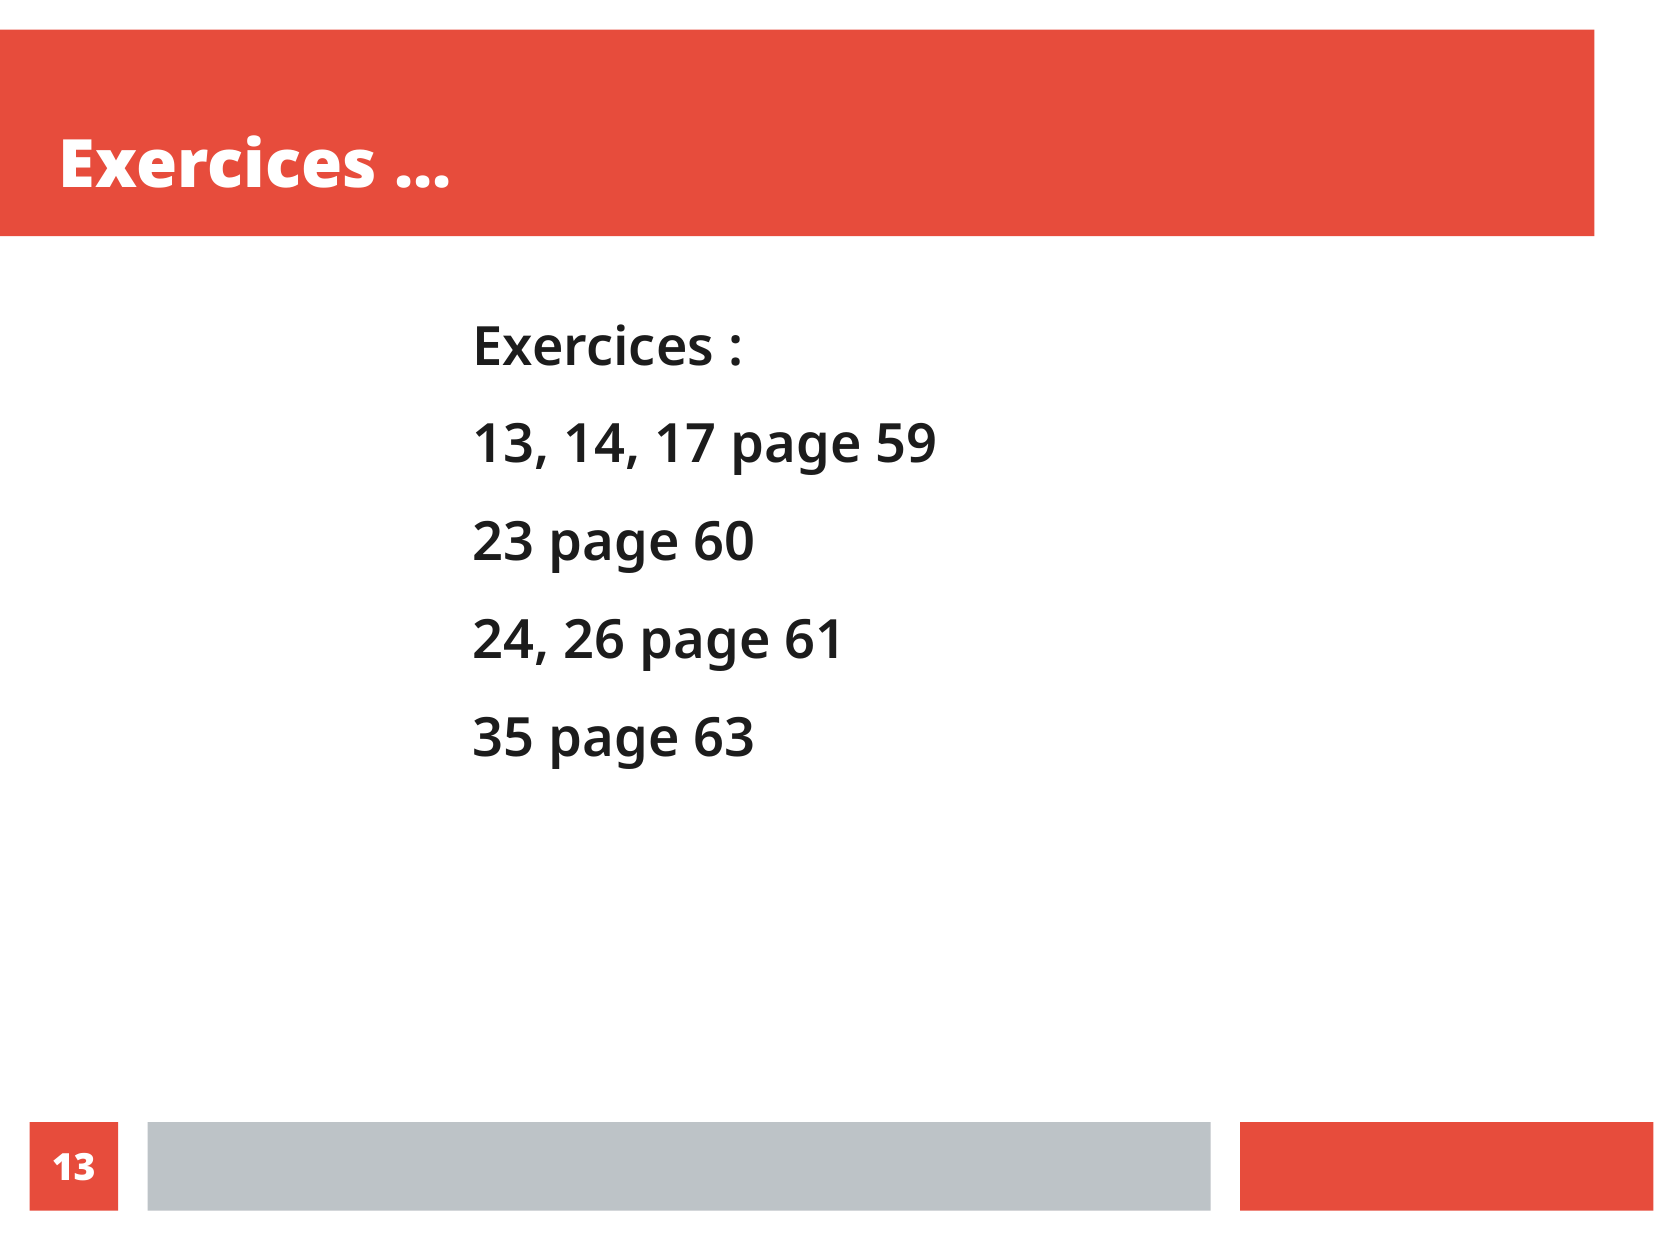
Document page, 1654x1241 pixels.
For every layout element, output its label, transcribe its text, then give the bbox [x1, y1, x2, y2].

title Exercices ... [59, 59, 1595, 207]
list Exercices : 13, 14, 17 page 59 23 page 60 24, 26 page 61 35 page 63 [472, 307, 1040, 1016]
